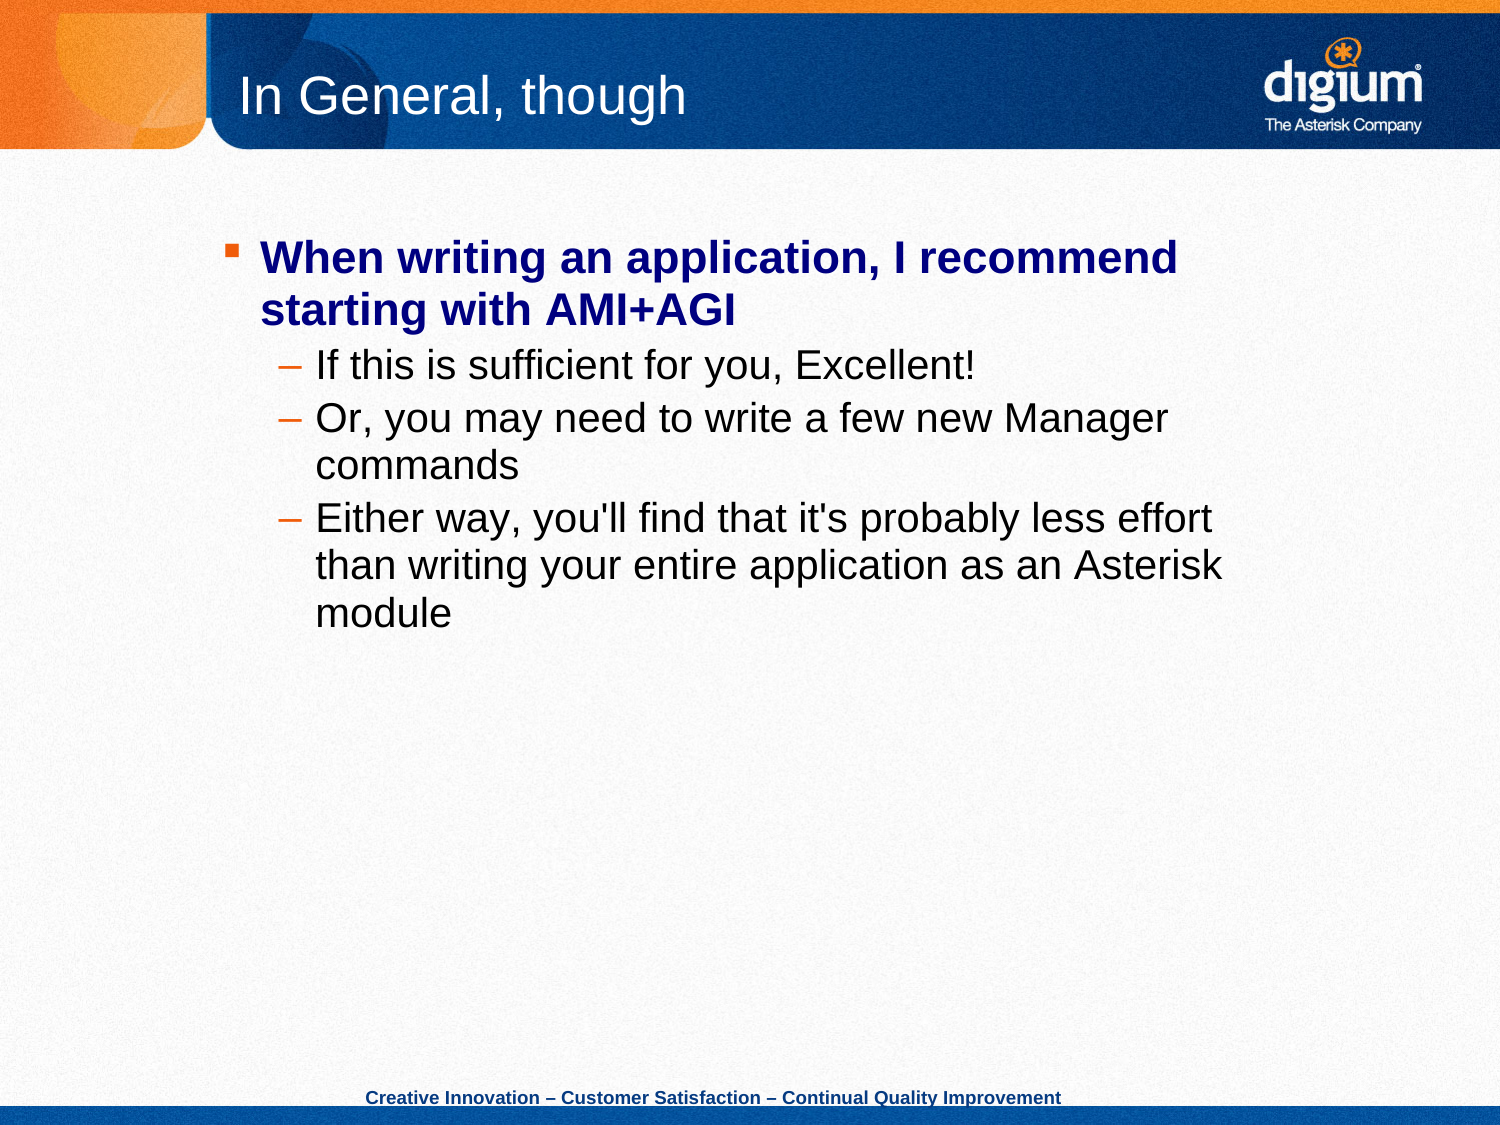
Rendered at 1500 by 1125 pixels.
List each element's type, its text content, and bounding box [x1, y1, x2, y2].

list When writing an application, I recommend starting with AMI+AGI If this is sufficient for you, Excellent! Or, you may need to write a few new Manager commands Either way, you'll find that it's probably less effort than writing your entire application as an Asterisk module [206, 224, 1301, 877]
title In General, though [238, 27, 1243, 127]
picture [0, 0, 1500, 1125]
